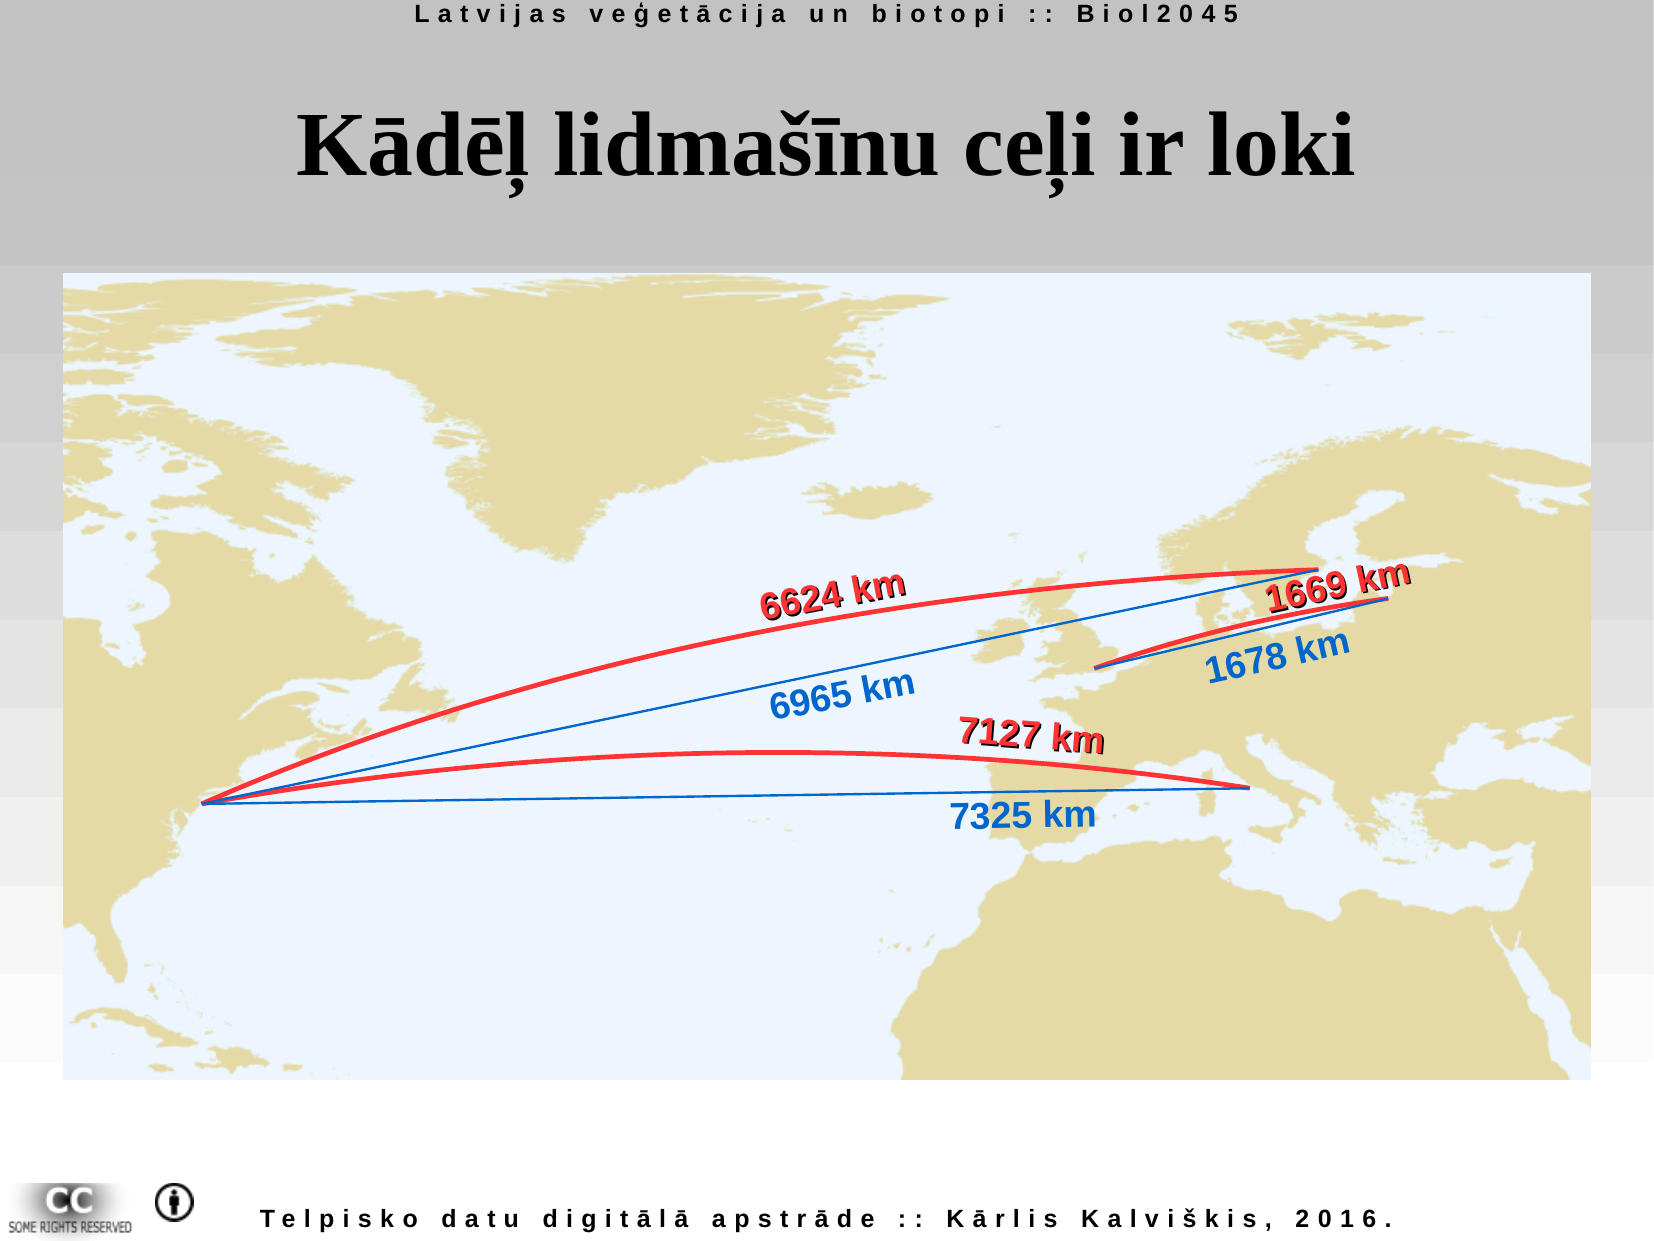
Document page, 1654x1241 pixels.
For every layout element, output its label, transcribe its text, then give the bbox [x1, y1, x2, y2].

text_box 1678 km [1200, 616, 1364, 694]
title Kādēļ lidmašīnu ceļi ir loki [0, 1, 1654, 287]
text_box 7325 km [948, 792, 1108, 839]
text_box 6965 km [765, 657, 929, 730]
text_box 1669 km [1261, 546, 1424, 616]
text_box 6624 km [755, 557, 919, 629]
text_box 7127 km [956, 708, 1117, 763]
picture [0, 287, 1654, 1241]
